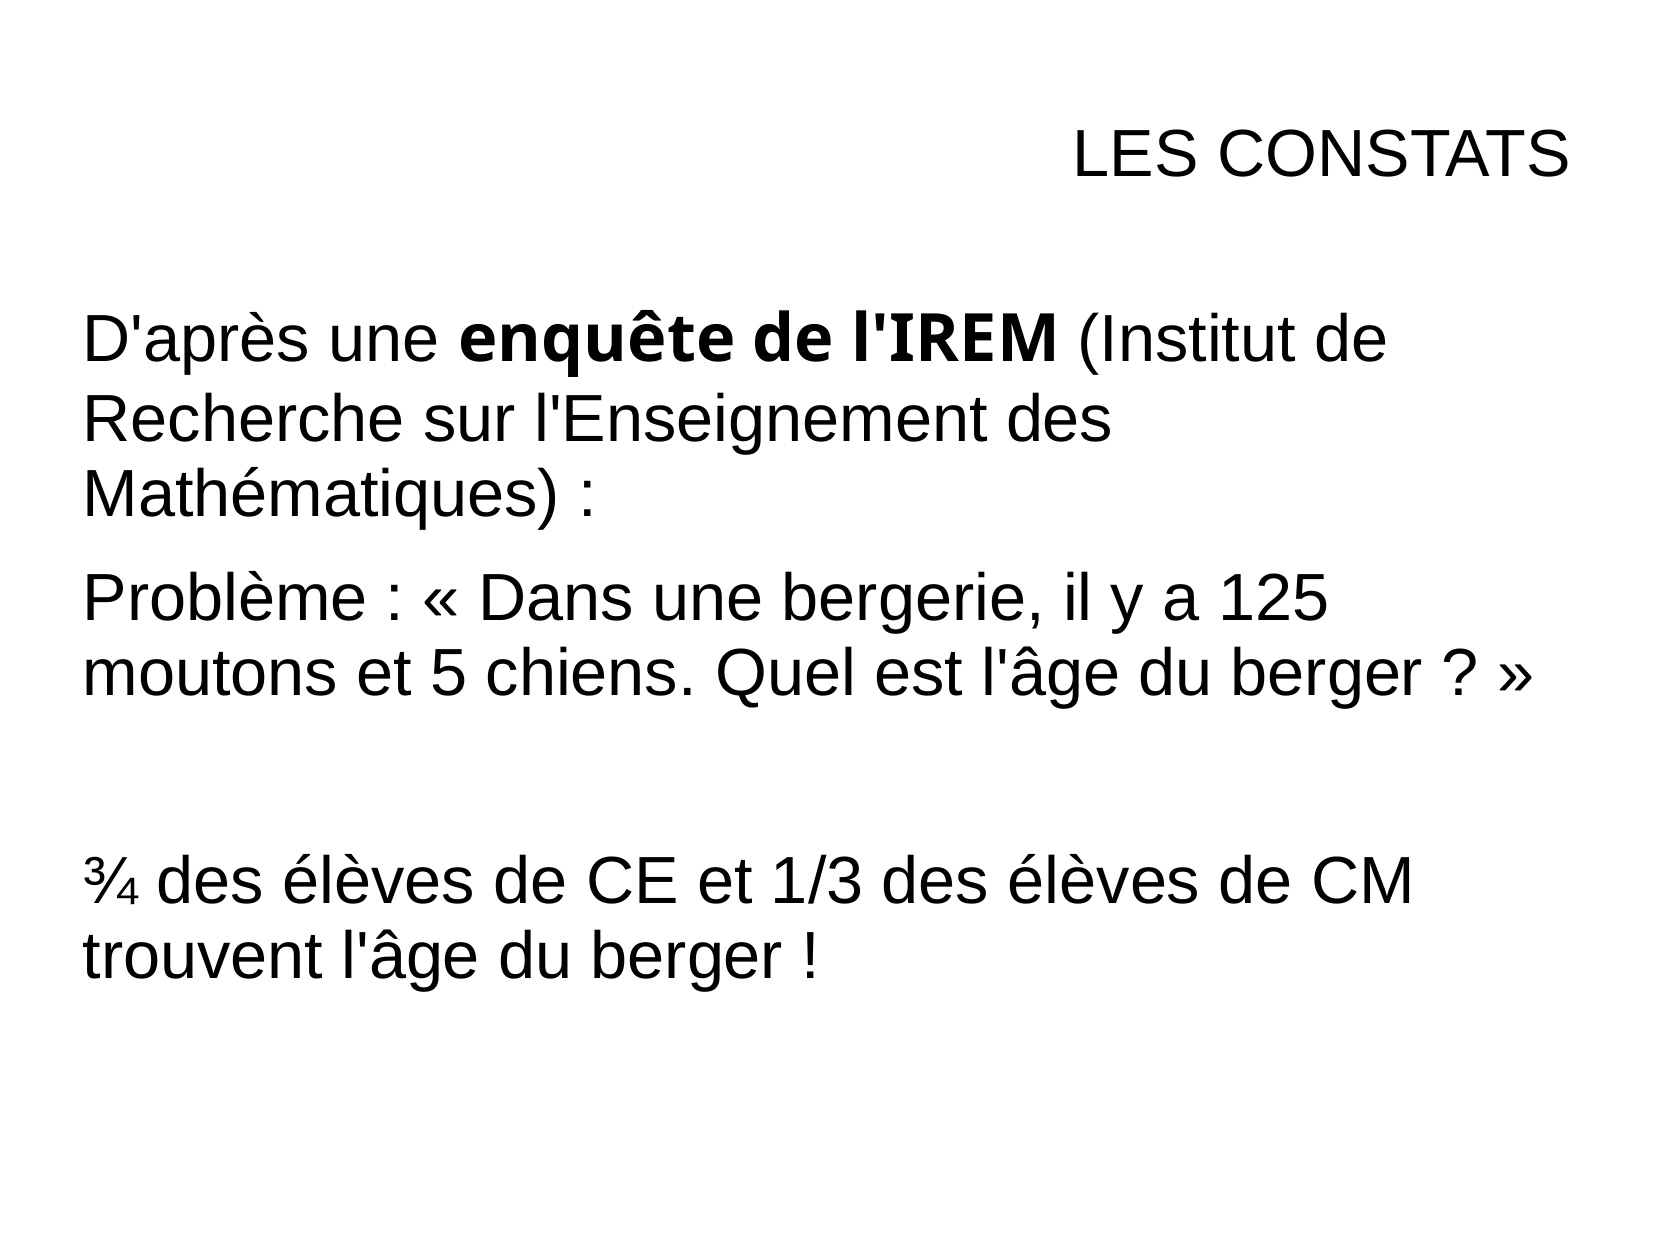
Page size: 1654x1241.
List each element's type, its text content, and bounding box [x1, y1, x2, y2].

list D'après une enquête de l'IREM (Institut de Recherche sur l'Enseignement des Mathématiques) : Problème : « Dans une bergerie, il y a 125 moutons et 5 chiens. Quel est l'âge du berger ? » ¾ des élèves de CE et 1/3 des élèves de CM trouvent l'âge du berger ! [82, 290, 1571, 1109]
title LES CONSTATS [82, 49, 1571, 257]
